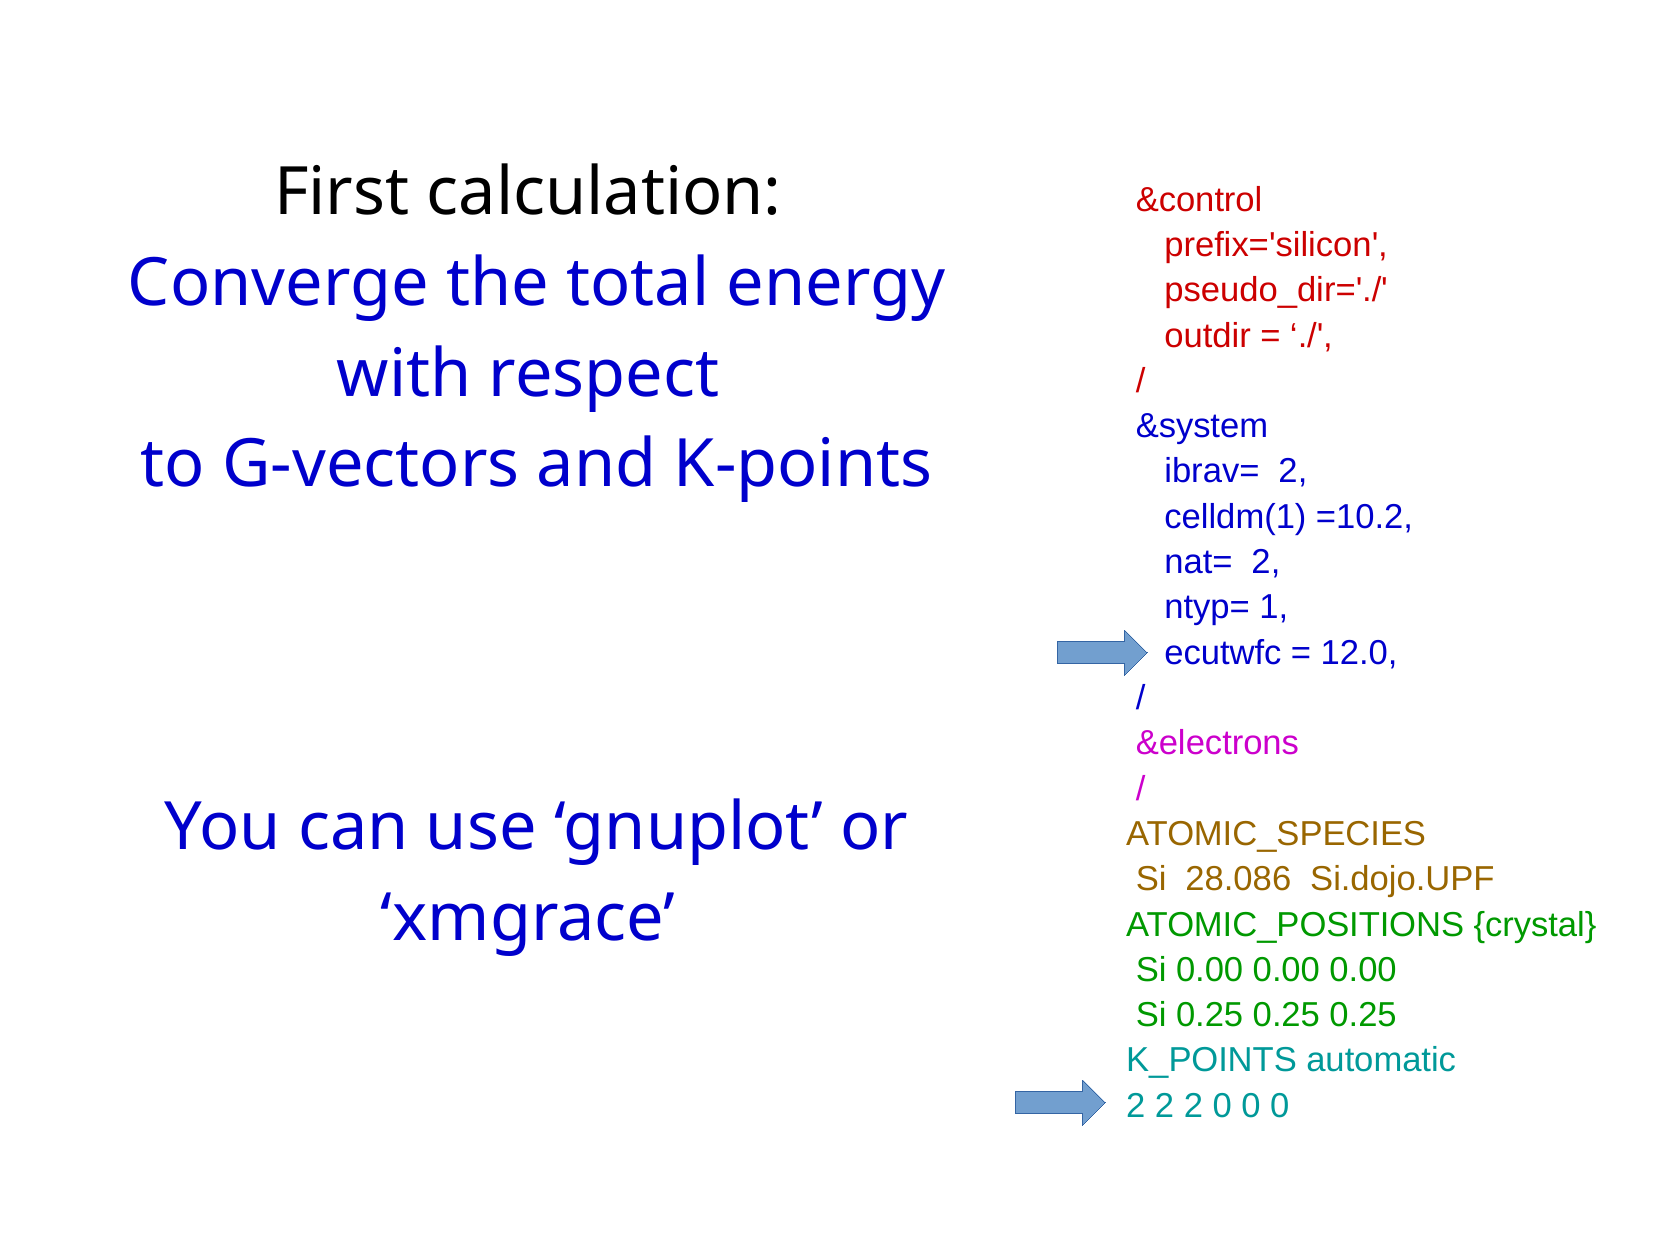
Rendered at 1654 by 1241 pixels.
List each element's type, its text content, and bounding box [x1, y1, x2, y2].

title First calculation: Converge the total energy with respect to G-vectors and K-points You can use ‘gnuplot’ or ‘xmgrace’ [90, 238, 984, 866]
text_box [1057, 630, 1148, 676]
text_box [1015, 1080, 1106, 1126]
list &control prefix='silicon', pseudo_dir='./' outdir = ‘./', / &system ibrav= 2, celldm(1) =10.2, nat= 2, ntyp= 1, ecutwfc = 12.0, / &electrons / ATOMIC_SPECIES Si 28.086 Si.dojo.UPF ATOMIC_POSITIONS {crystal} Si 0.00 0.00 0.00 Si 0.25 0.25 0.25 K_POINTS automatic 2 2 2 0 0 0 [1126, 180, 1637, 1156]
